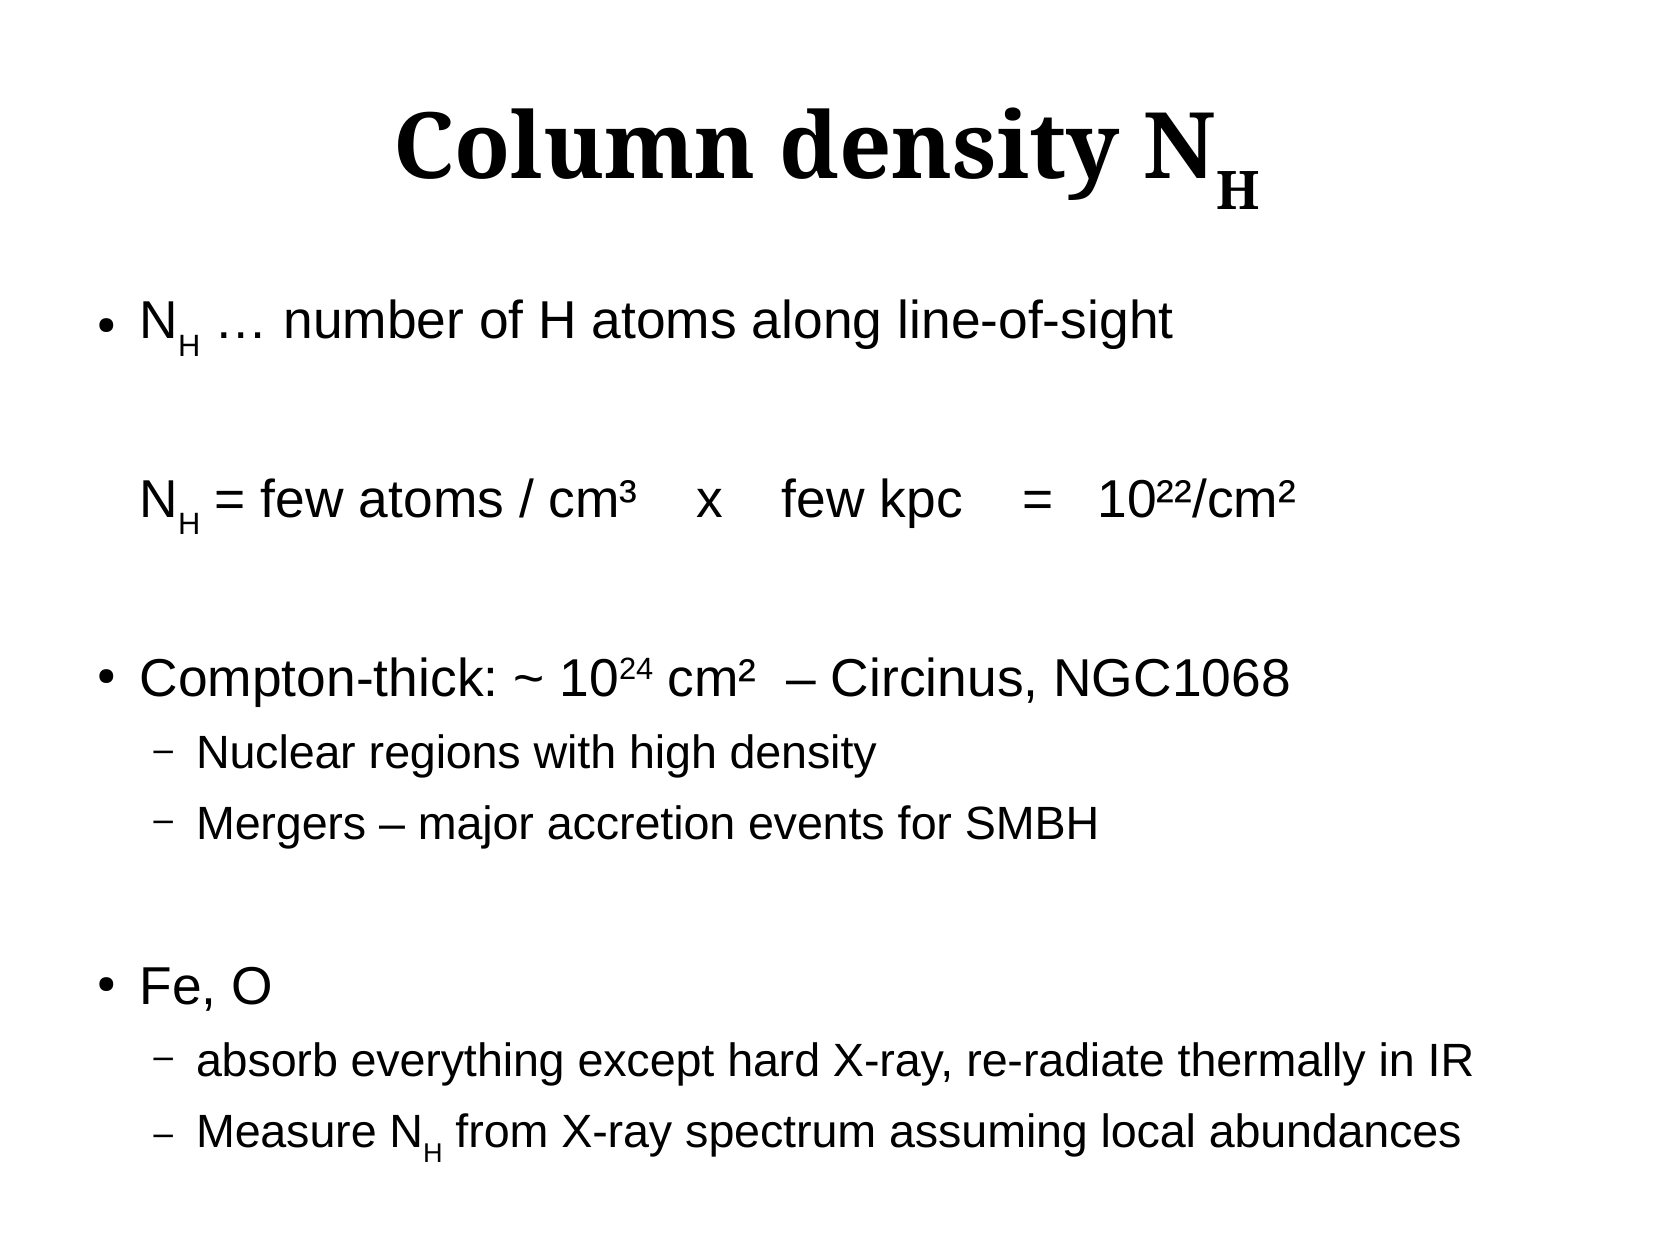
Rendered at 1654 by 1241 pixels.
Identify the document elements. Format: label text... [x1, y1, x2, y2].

title Column density NH [82, 49, 1571, 257]
list NH … number of H atoms along line-of-sight NH = few atoms / cm³ x few kpc = 10²²/cm² Compton-thick: ~ 1024 cm² – Circinus, NGC1068 Nuclear regions with high density Mergers – major accretion events for SMBH Fe, O absorb everything except hard X-ray, re-radiate thermally in IR Measure NH from X-ray spectrum assuming local abundances [82, 290, 1571, 1186]
